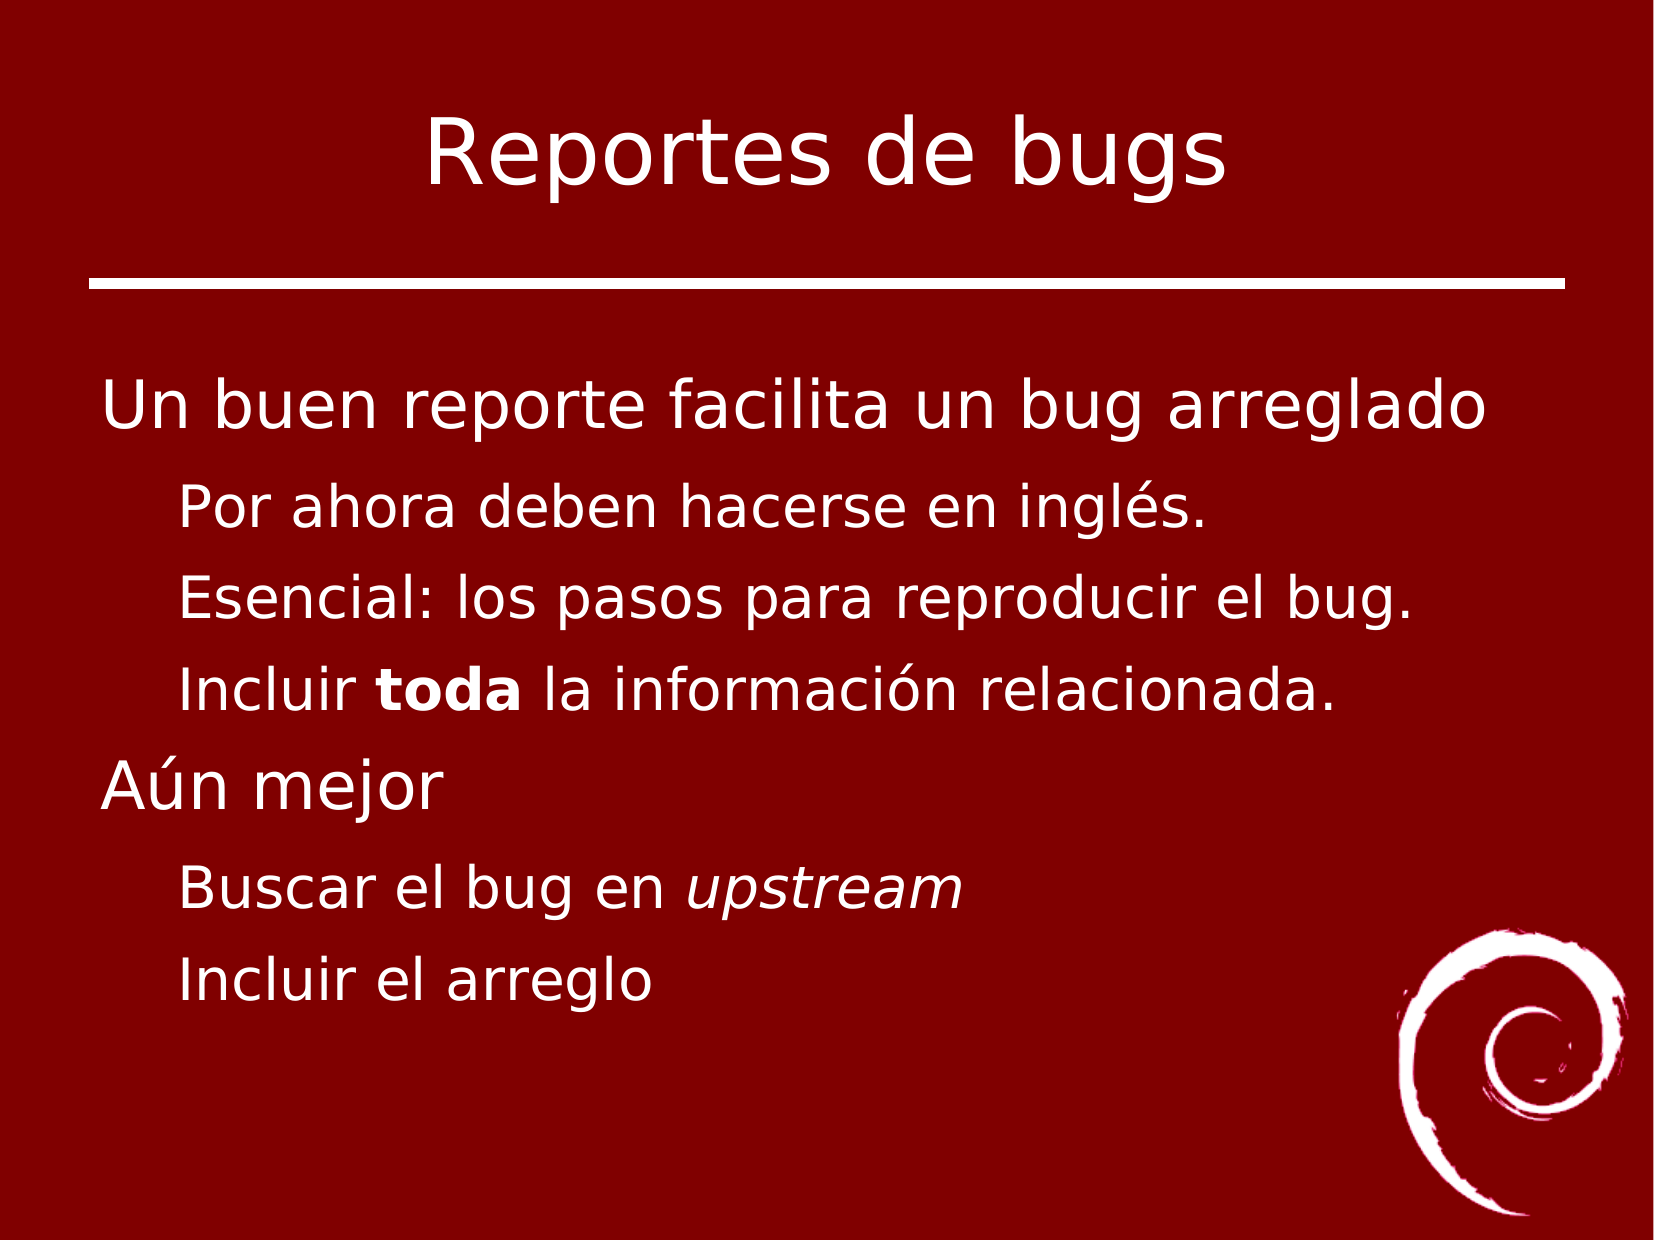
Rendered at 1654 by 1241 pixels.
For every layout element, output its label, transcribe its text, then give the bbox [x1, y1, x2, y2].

picture [1394, 925, 1632, 1218]
title Reportes de bugs [82, 49, 1571, 257]
list Un buen reporte facilita un bug arreglado Por ahora deben hacerse en inglés. Esencial: los pasos para reproducir el bug. Incluir toda la información relacionada. Aún mejor Buscar el bug en upstream Incluir el arreglo [82, 366, 1571, 1136]
